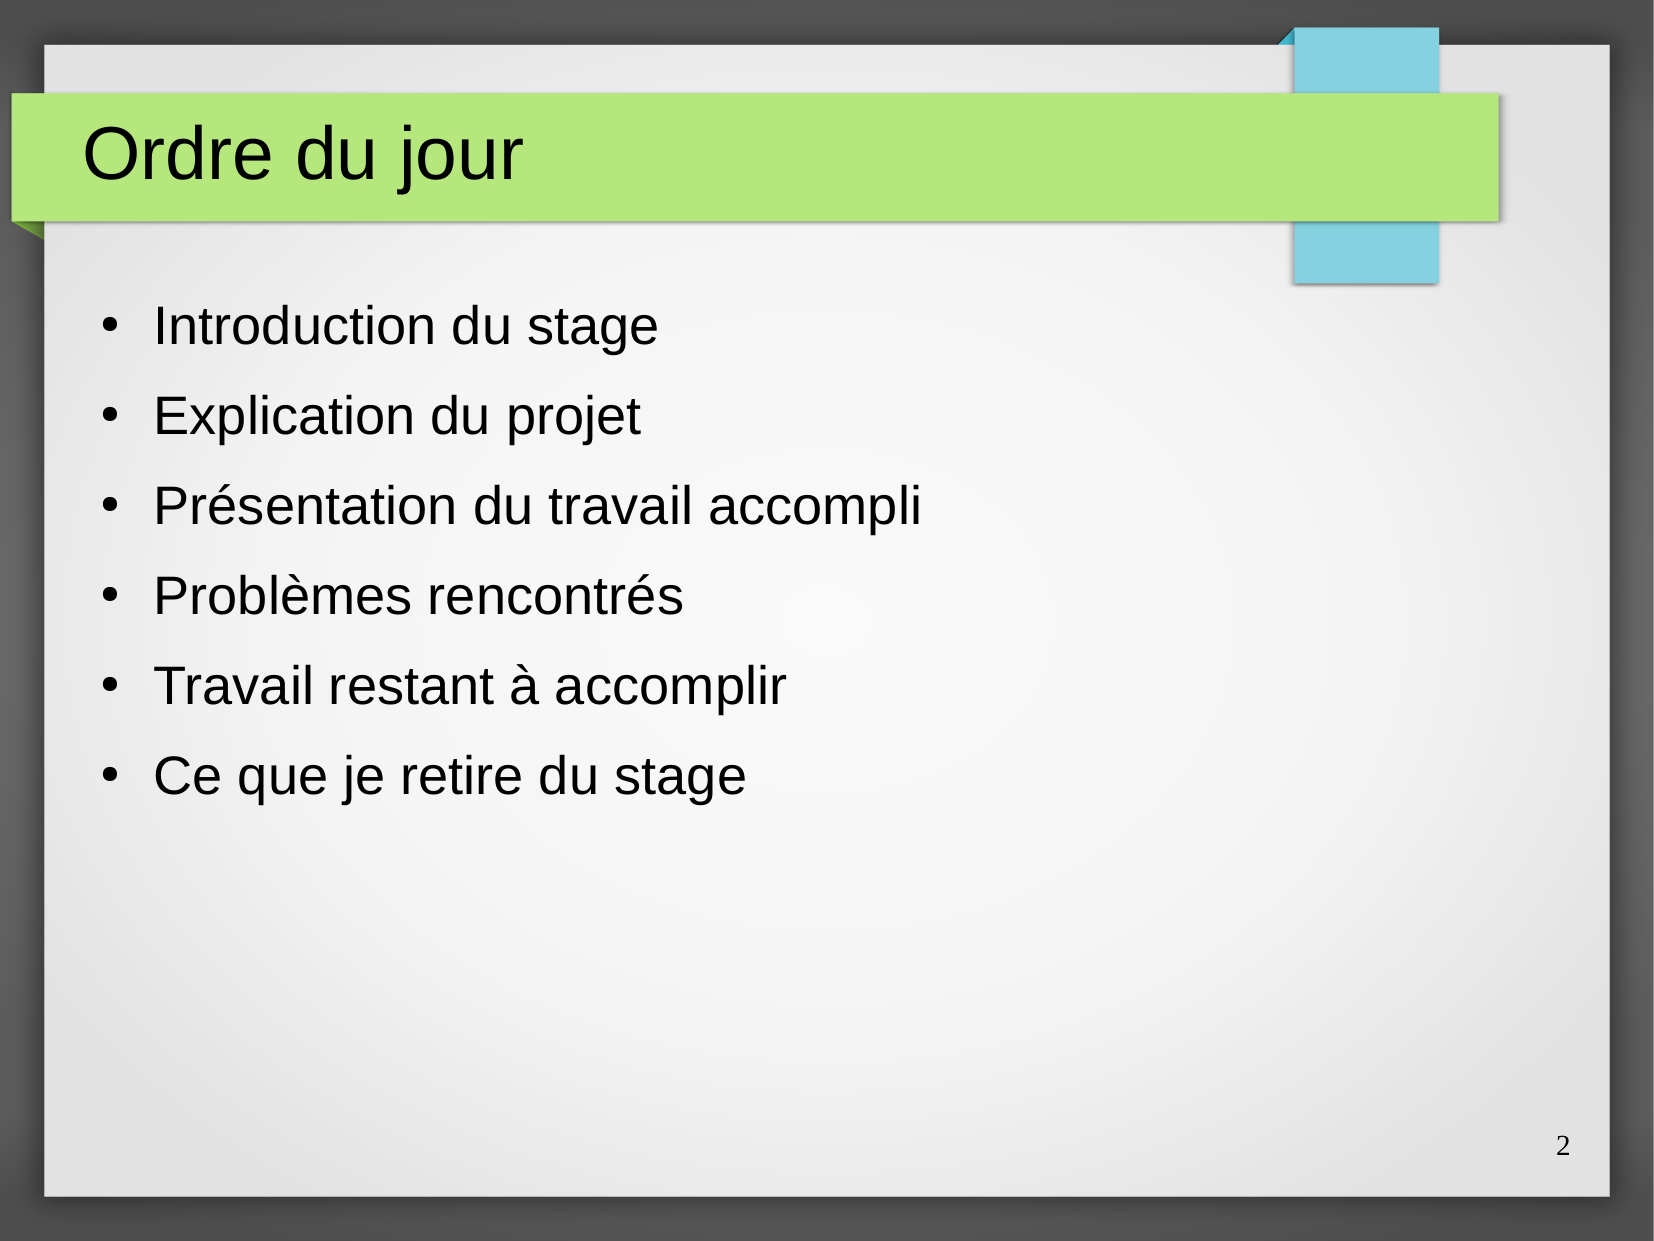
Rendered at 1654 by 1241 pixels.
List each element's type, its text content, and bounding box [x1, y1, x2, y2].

picture [0, 0, 1654, 1241]
title Ordre du jour [82, 94, 1264, 213]
list Introduction du stage Explication du projet Présentation du travail accompli Problèmes rencontrés Travail restant à accomplir Ce que je retire du stage [82, 295, 1571, 1015]
